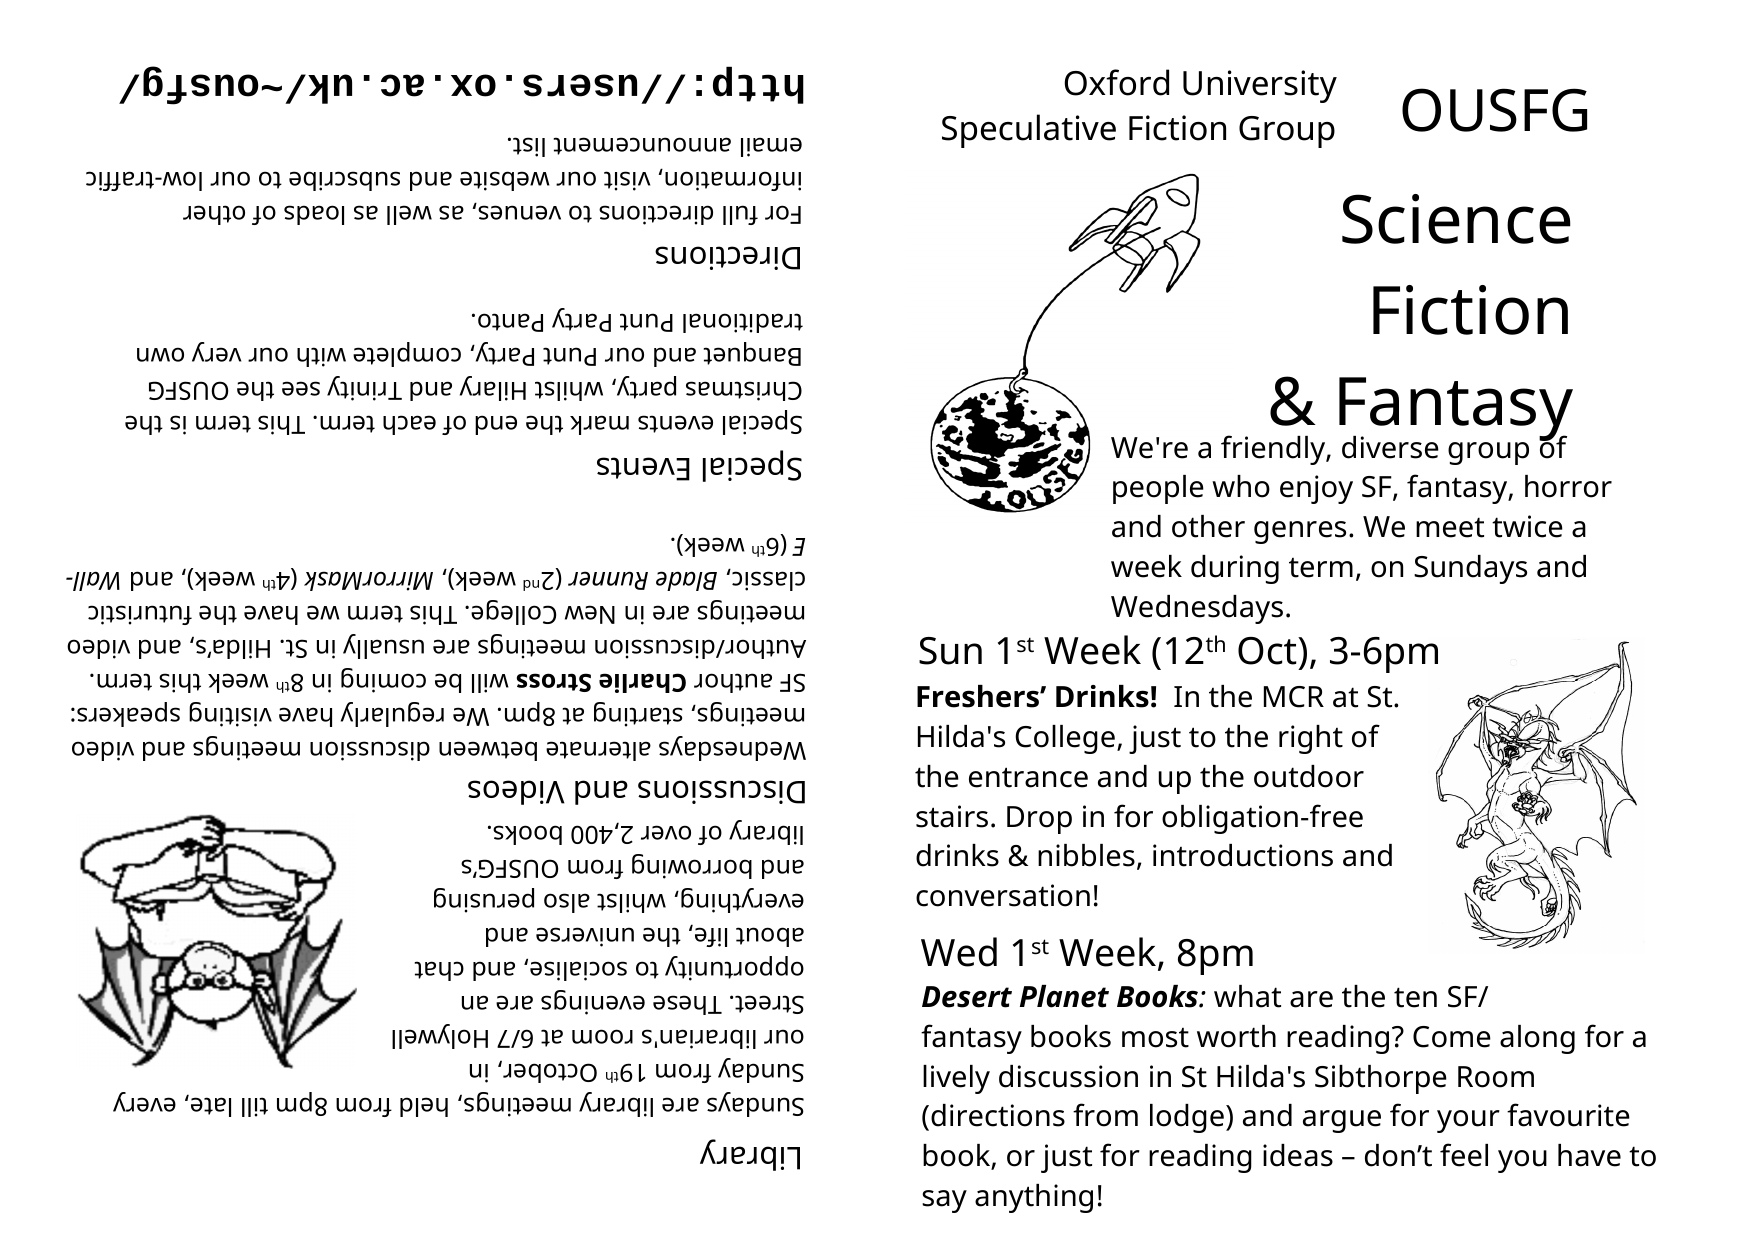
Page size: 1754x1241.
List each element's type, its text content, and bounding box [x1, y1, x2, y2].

text_box Science Fiction & Fantasy [1252, 164, 1653, 419]
text_box Directions [605, 219, 818, 289]
text_box Wed 1st Week, 8pm [905, 919, 1312, 994]
text_box OUSFG [1384, 61, 1662, 157]
text_box Sundays are library meetings, held from 8pm till late, every Sunday from 19th October, in our librarian's room at 6/7 Holywell Street. These evenings are an opportunity to socialise, and chat about life, the universe and everything, whilst also perusing and borrowing from OUSFG’s library of over 2,400 books. [61, 789, 820, 1133]
text_box Freshers’ Drinks! In the MCR at St. Hilda's College, just to the right of the entrance and up the outdoor stairs. Drop in for obligation-free drinks & nibbles, introductions and conversation! [900, 669, 1440, 891]
text_box Wednesdays alternate between discussion meetings and video meetings, starting at 8pm. We regularly have visiting speakers: SF author Charlie Stross will be coming in 8th week this term. Author/discussion meetings are usually in St. Hilda’s, and video meetings are in New College. This term we have the futuristic classic, Blade Runner (2nd week), MirrorMask (4th week), and Wall-E (6th week). [43, 522, 822, 777]
text_box Discussions and Videos [374, 748, 823, 823]
text_box http://users.ox.ac.uk/~ousfg/ [19, 56, 821, 116]
text_box Library [658, 1114, 818, 1188]
text_box For full directions to venues, as well as loads of other information, visit our website and subscribe to our low-traffic email announcement list. [57, 136, 818, 241]
text_box Special Events [529, 425, 818, 499]
text_box We're a friendly, diverse group of people who enjoy SF, fantasy, horror and other genres. We meet twice a week during term, on Sundays and Wednesdays. [1096, 419, 1657, 678]
text_box Desert Planet Books: what are the ten SF/ fantasy books most worth reading? Come along for a lively discussion in St Hilda's Sibthorpe Room (directions from lodge) and argue for your favourite book, or just for reading ideas – don’t feel you have to say anything! [906, 969, 1695, 1222]
text_box Sun 1st Week (12th Oct), 3-6pm [903, 616, 1537, 676]
text_box Special events mark the end of each term. This term is the Christmas party, whilst Hilary and Trinity see the OUSFG Banquet and our Punt Party, complete with our very own traditional Punt Party Panto. [40, 318, 818, 452]
text_box Oxford University Speculative Fiction Group [925, 52, 1470, 146]
picture [906, 164, 1234, 523]
picture [1428, 678, 1645, 954]
